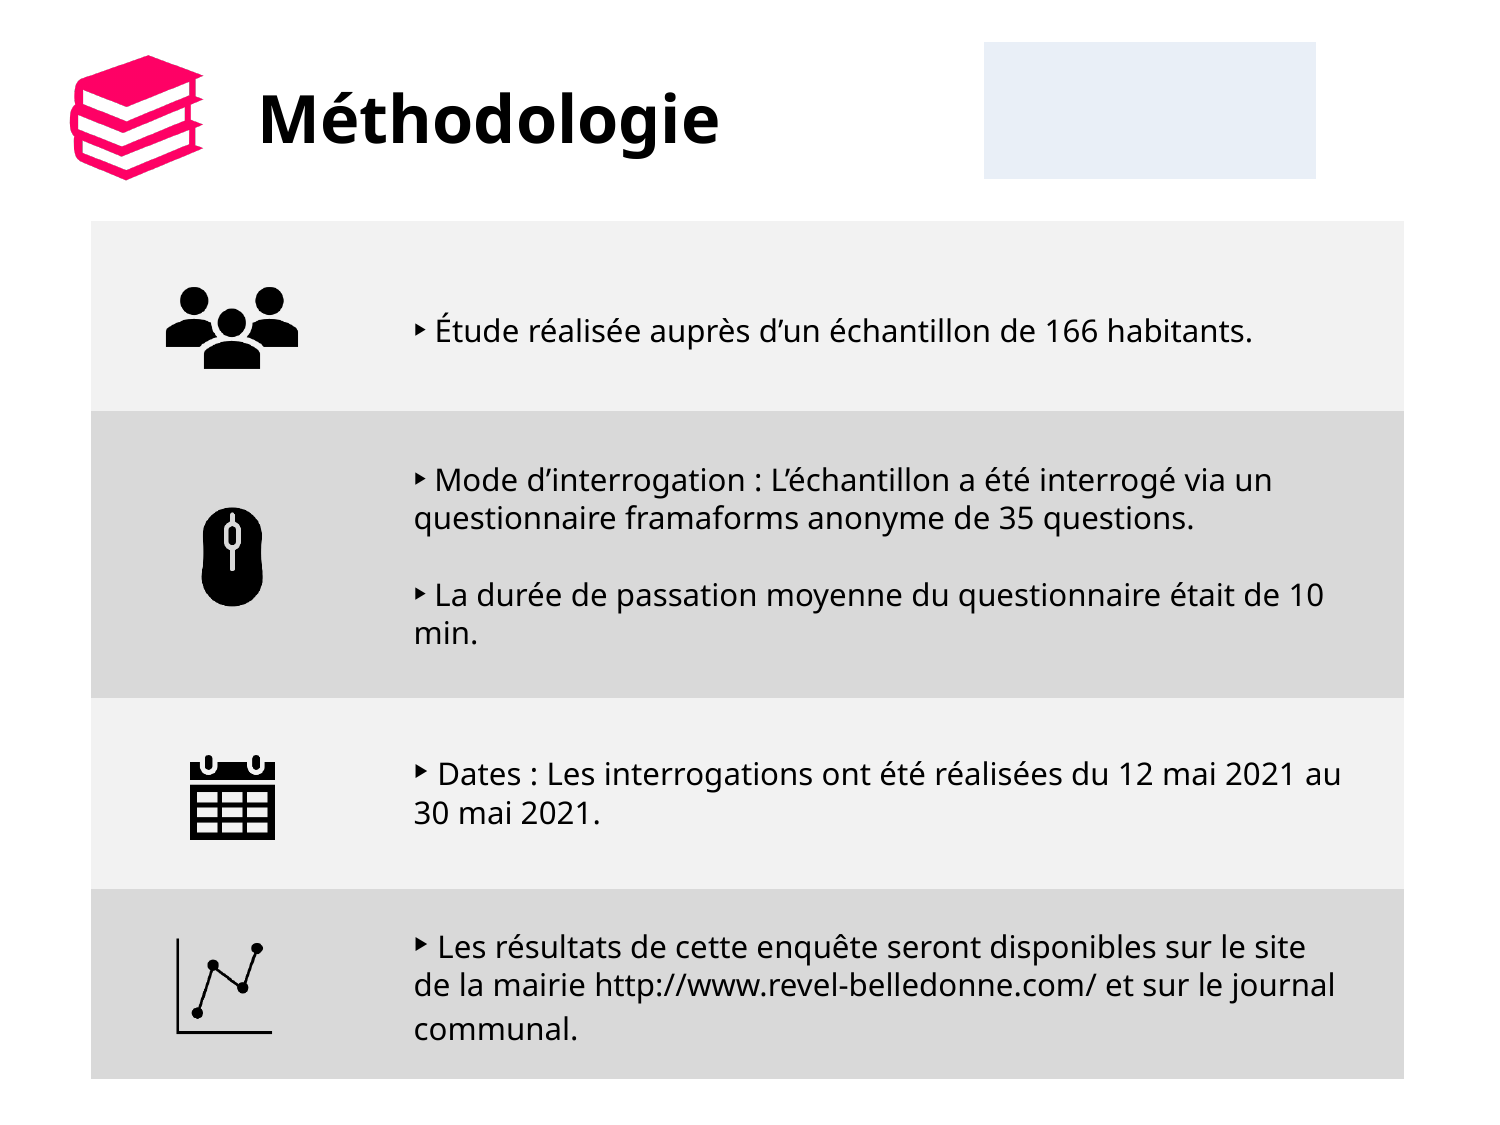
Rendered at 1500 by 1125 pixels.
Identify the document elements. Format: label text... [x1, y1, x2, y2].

text_box ‣ Mode d’interrogation : L’échantillon a été interrogé via un questionnaire framaforms anonyme de 35 questions. ‣ La durée de passation moyenne du questionnaire était de 10 min. [398, 450, 1367, 740]
picture [172, 496, 292, 616]
text_box ‣ Dates : Les interrogations ont été réalisées du 12 mai 2021 au 30 mai 2021. [398, 740, 1389, 883]
picture [61, 42, 212, 193]
picture [156, 917, 292, 1052]
table_header [984, 42, 1316, 179]
picture [156, 252, 307, 403]
table_cell [91, 698, 371, 889]
table_cell [91, 411, 371, 698]
table_cell [371, 698, 1404, 889]
table_cell [91, 889, 371, 1079]
text_box ‣ Les résultats de cette enquête seront disponibles sur le site de la mairie http://www.revel-belledonne.com/ et sur le journal communal. [398, 913, 1367, 1056]
text_box Méthodologie [242, 69, 984, 165]
text_box ‣ Étude réalisée auprès d’un échantillon de 166 habitants. [398, 301, 1409, 402]
table_header [91, 221, 371, 411]
table_cell [371, 411, 1404, 698]
table_header [371, 221, 1404, 411]
picture [172, 737, 292, 857]
table_cell [371, 889, 1404, 1079]
